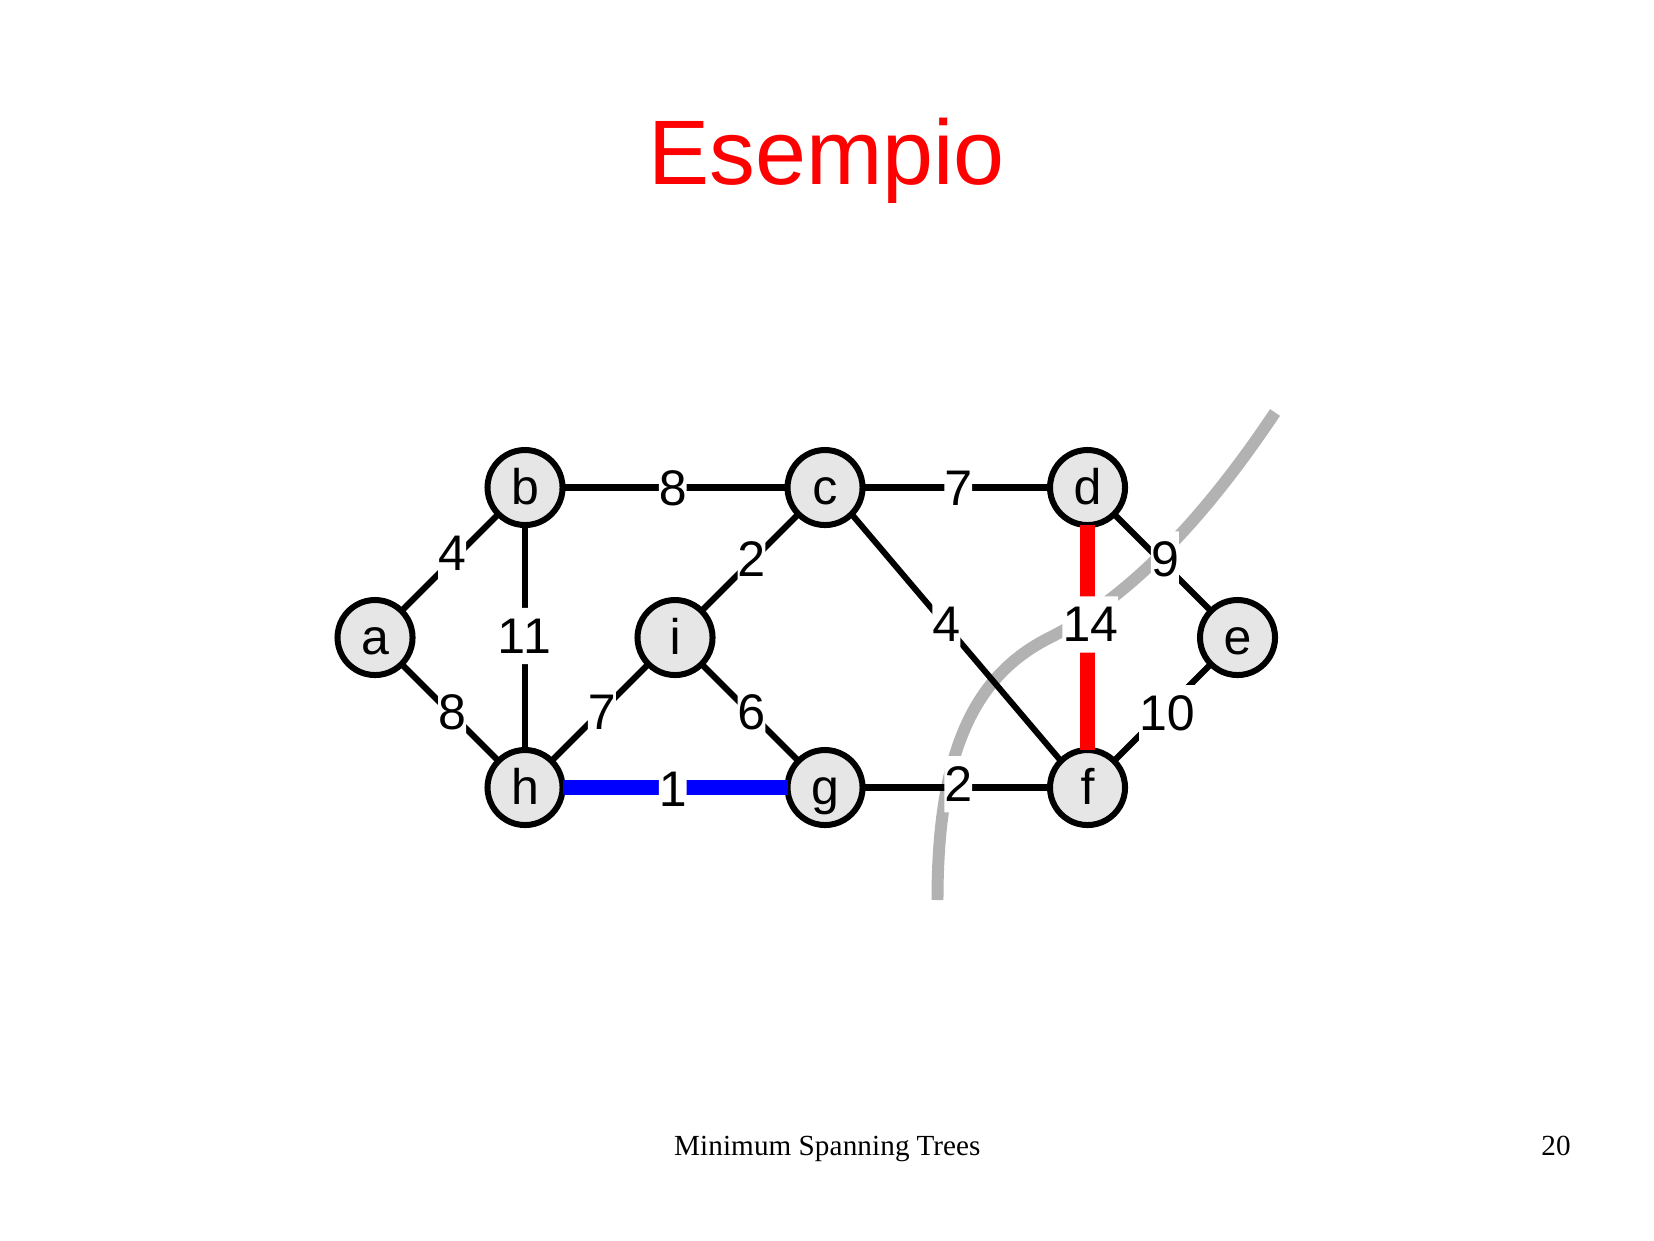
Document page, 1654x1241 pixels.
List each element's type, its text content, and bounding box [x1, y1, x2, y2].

title Esempio [82, 49, 1571, 257]
text_box i [637, 600, 713, 676]
text_box h [487, 750, 563, 826]
text_box c [787, 450, 863, 526]
text_box 14 [1062, 596, 1119, 653]
text_box 11 [497, 607, 557, 665]
text_box f [1050, 750, 1126, 826]
text_box d [1050, 450, 1126, 525]
text_box 7 [587, 684, 616, 742]
text_box e [1200, 600, 1276, 676]
text_box 8 [438, 684, 467, 741]
text_box 8 [658, 460, 687, 517]
text_box 4 [932, 596, 961, 653]
text_box 2 [737, 531, 766, 588]
text_box g [788, 750, 863, 826]
text_box 7 [944, 460, 973, 517]
text_box a [337, 600, 413, 676]
text_box 1 [658, 761, 687, 818]
text_box 4 [438, 525, 467, 582]
text_box 9 [1150, 531, 1179, 588]
text_box 2 [944, 756, 973, 813]
text_box 6 [737, 684, 766, 742]
text_box 10 [1139, 685, 1195, 742]
text_box b [487, 450, 563, 525]
